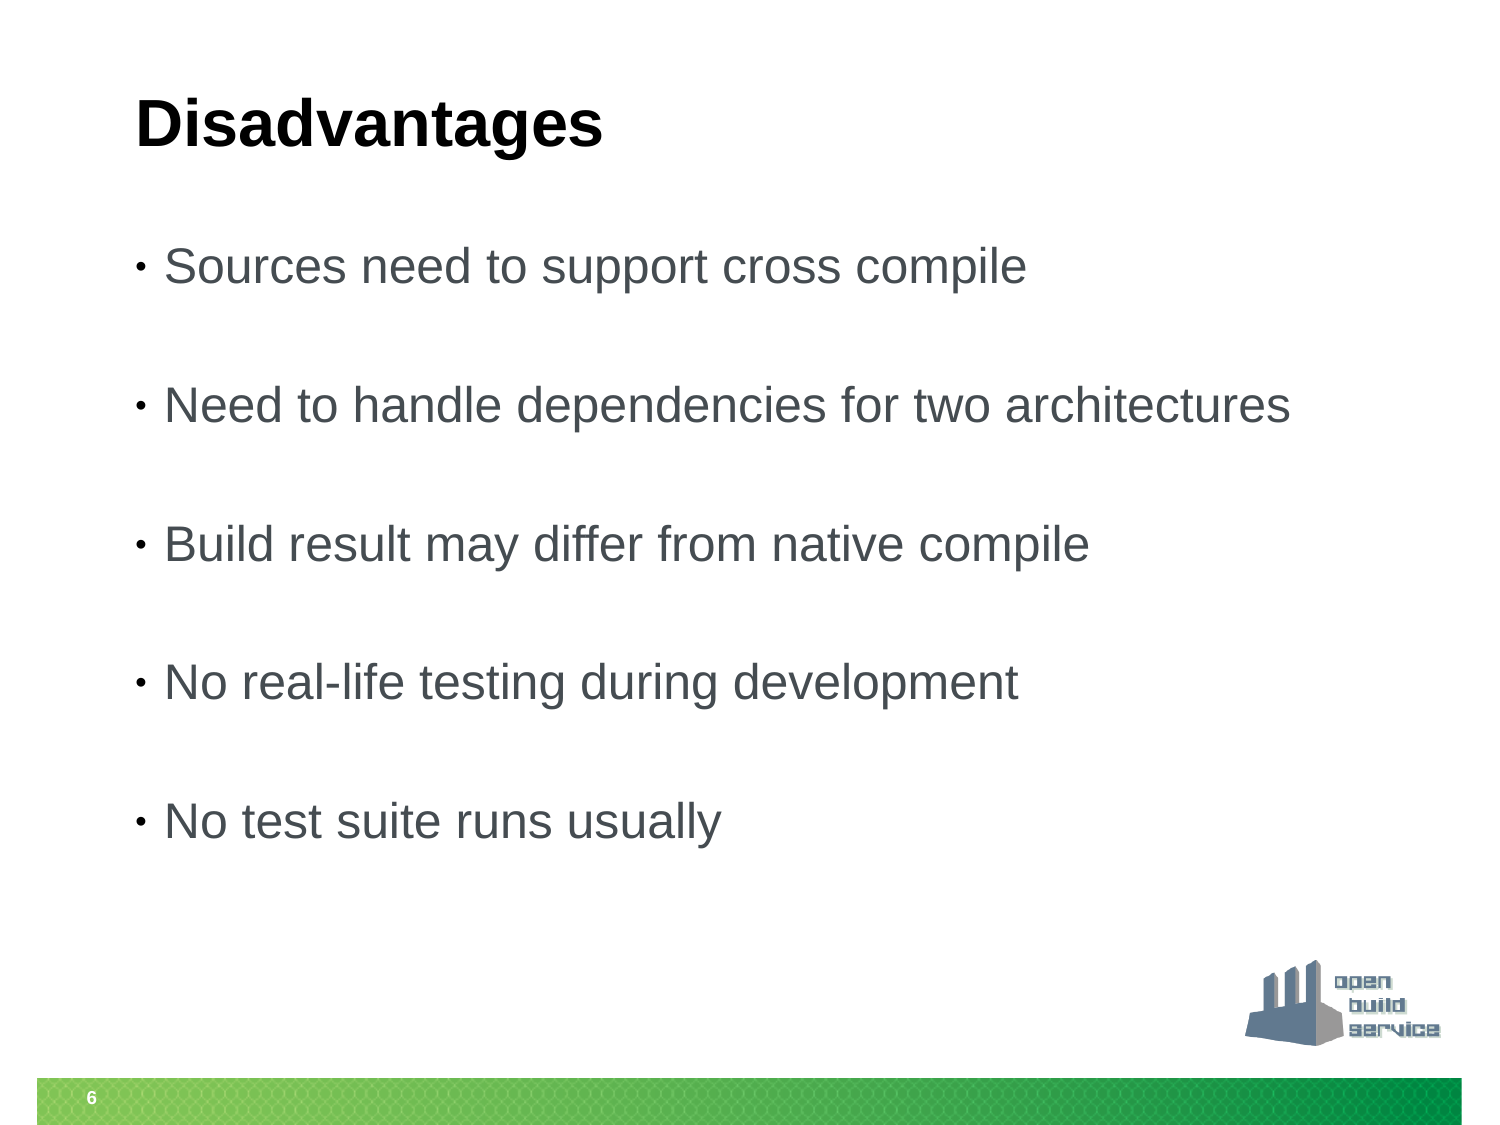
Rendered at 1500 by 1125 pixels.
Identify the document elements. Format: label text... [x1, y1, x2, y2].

title Disadvantages [135, 41, 1372, 204]
picture [1245, 960, 1441, 1046]
picture [37, 1078, 1462, 1125]
list Sources need to support cross compile Need to handle dependencies for two architectures Build result may differ from native compile No real-life testing during development No test suite runs usually [135, 238, 1372, 892]
